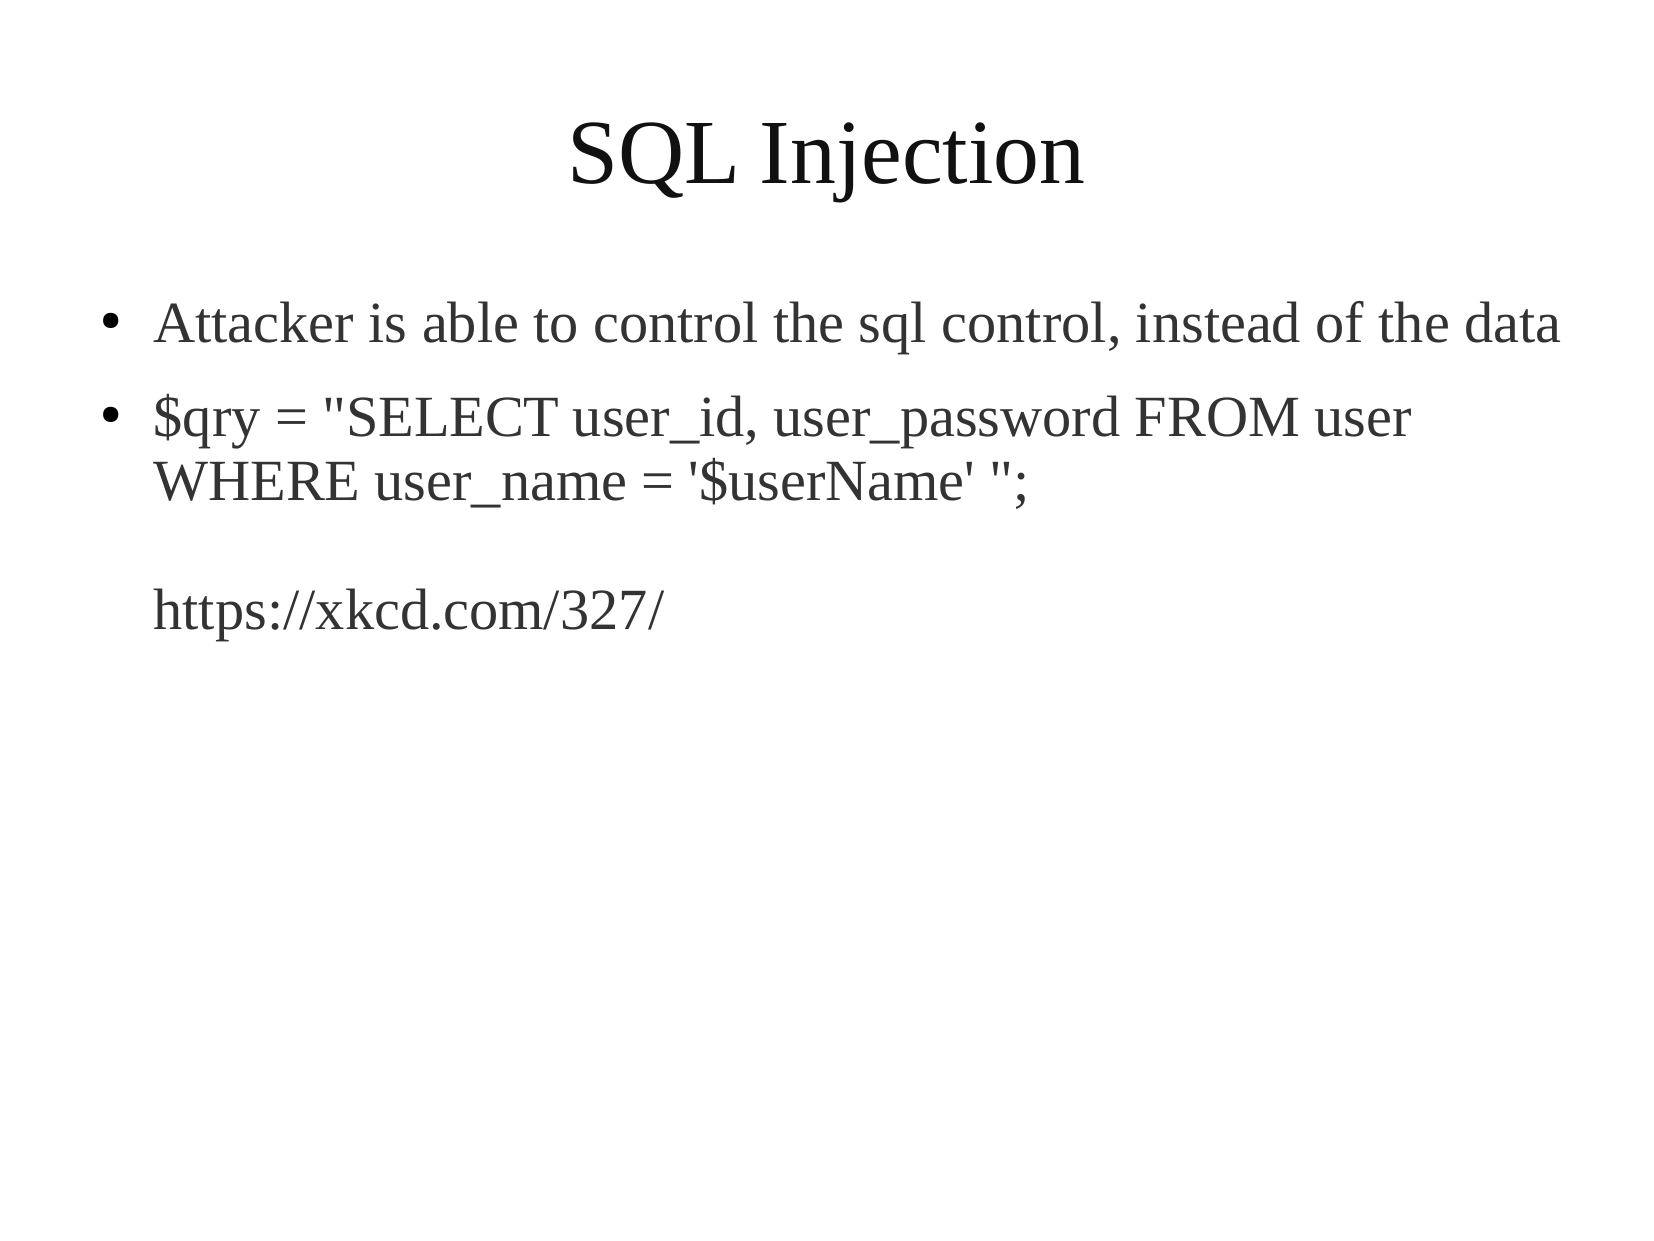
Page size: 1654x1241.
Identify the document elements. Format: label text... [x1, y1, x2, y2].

title SQL Injection [82, 49, 1571, 257]
list Attacker is able to control the sql control, instead of the data $qry = "SELECT user_id, user_password FROM user WHERE user_name = '$userName' "; https://xkcd.com/327/ [82, 290, 1571, 1109]
